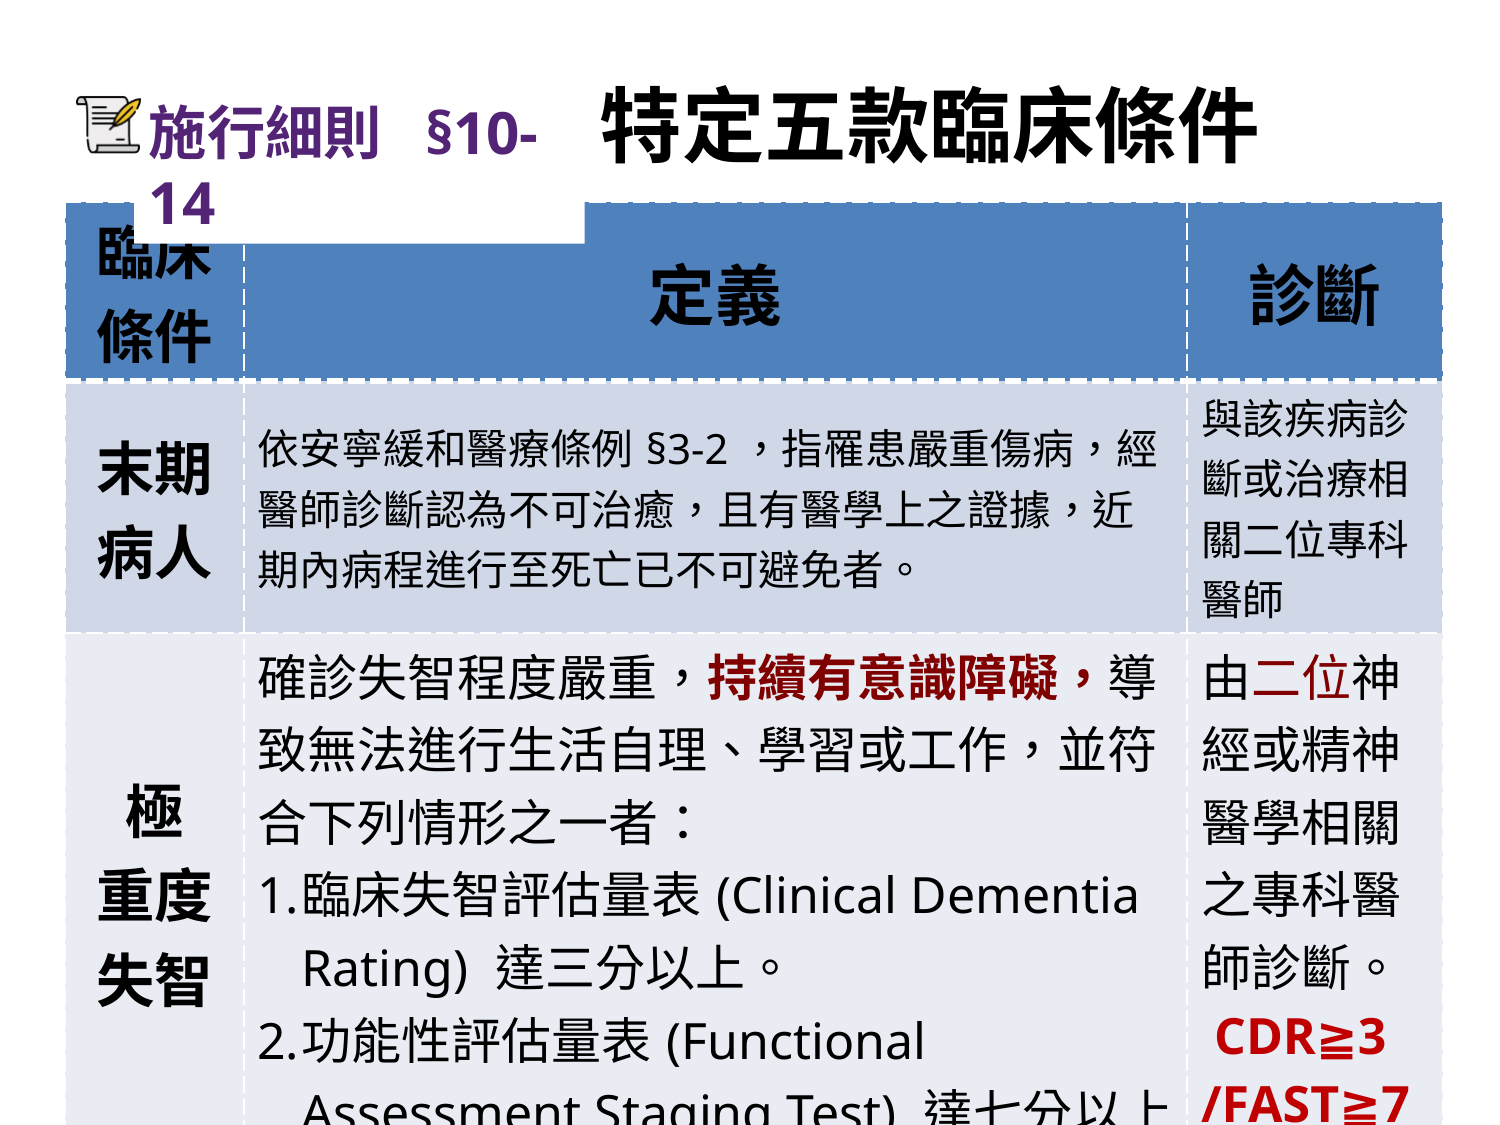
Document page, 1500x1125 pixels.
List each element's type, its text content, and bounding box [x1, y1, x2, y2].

table_cell 末期病人 [65, 381, 244, 633]
picture [76, 92, 141, 157]
table_cell 極 重度失智 [65, 633, 244, 1125]
table_cell 由二位神經或精神醫學相關之專科醫師診斷。 CDR≧3 /FAST≧7 [1187, 633, 1443, 1125]
table_cell 依安寧緩和醫療條例§3-2，指罹患嚴重傷病，經醫師診斷認為不可治癒，且有醫學上之證據，近期內病程進行至死亡已不可避免者。 [244, 381, 1187, 633]
table_cell 確診失智程度嚴重，持續有意識障礙，導致無法進行生活自理、學習或工作，並符合下列情形之一者： 臨床失智評估量表(Clinical Dementia Rating) 達三分以上。 功能性評估量表(Functional Assessment Staging Test) 達七分以上。 [244, 633, 1187, 1125]
table_cell 與該疾病診斷或治療相關二位專科醫師 [1187, 381, 1443, 633]
text_box 施行細則 §10-14 [134, 88, 585, 244]
table_header 臨床條件 [65, 202, 244, 381]
table_header 診斷 [1187, 202, 1443, 381]
title 特定五款臨床條件 [584, 66, 1419, 181]
table_header 定義 [244, 202, 1187, 381]
